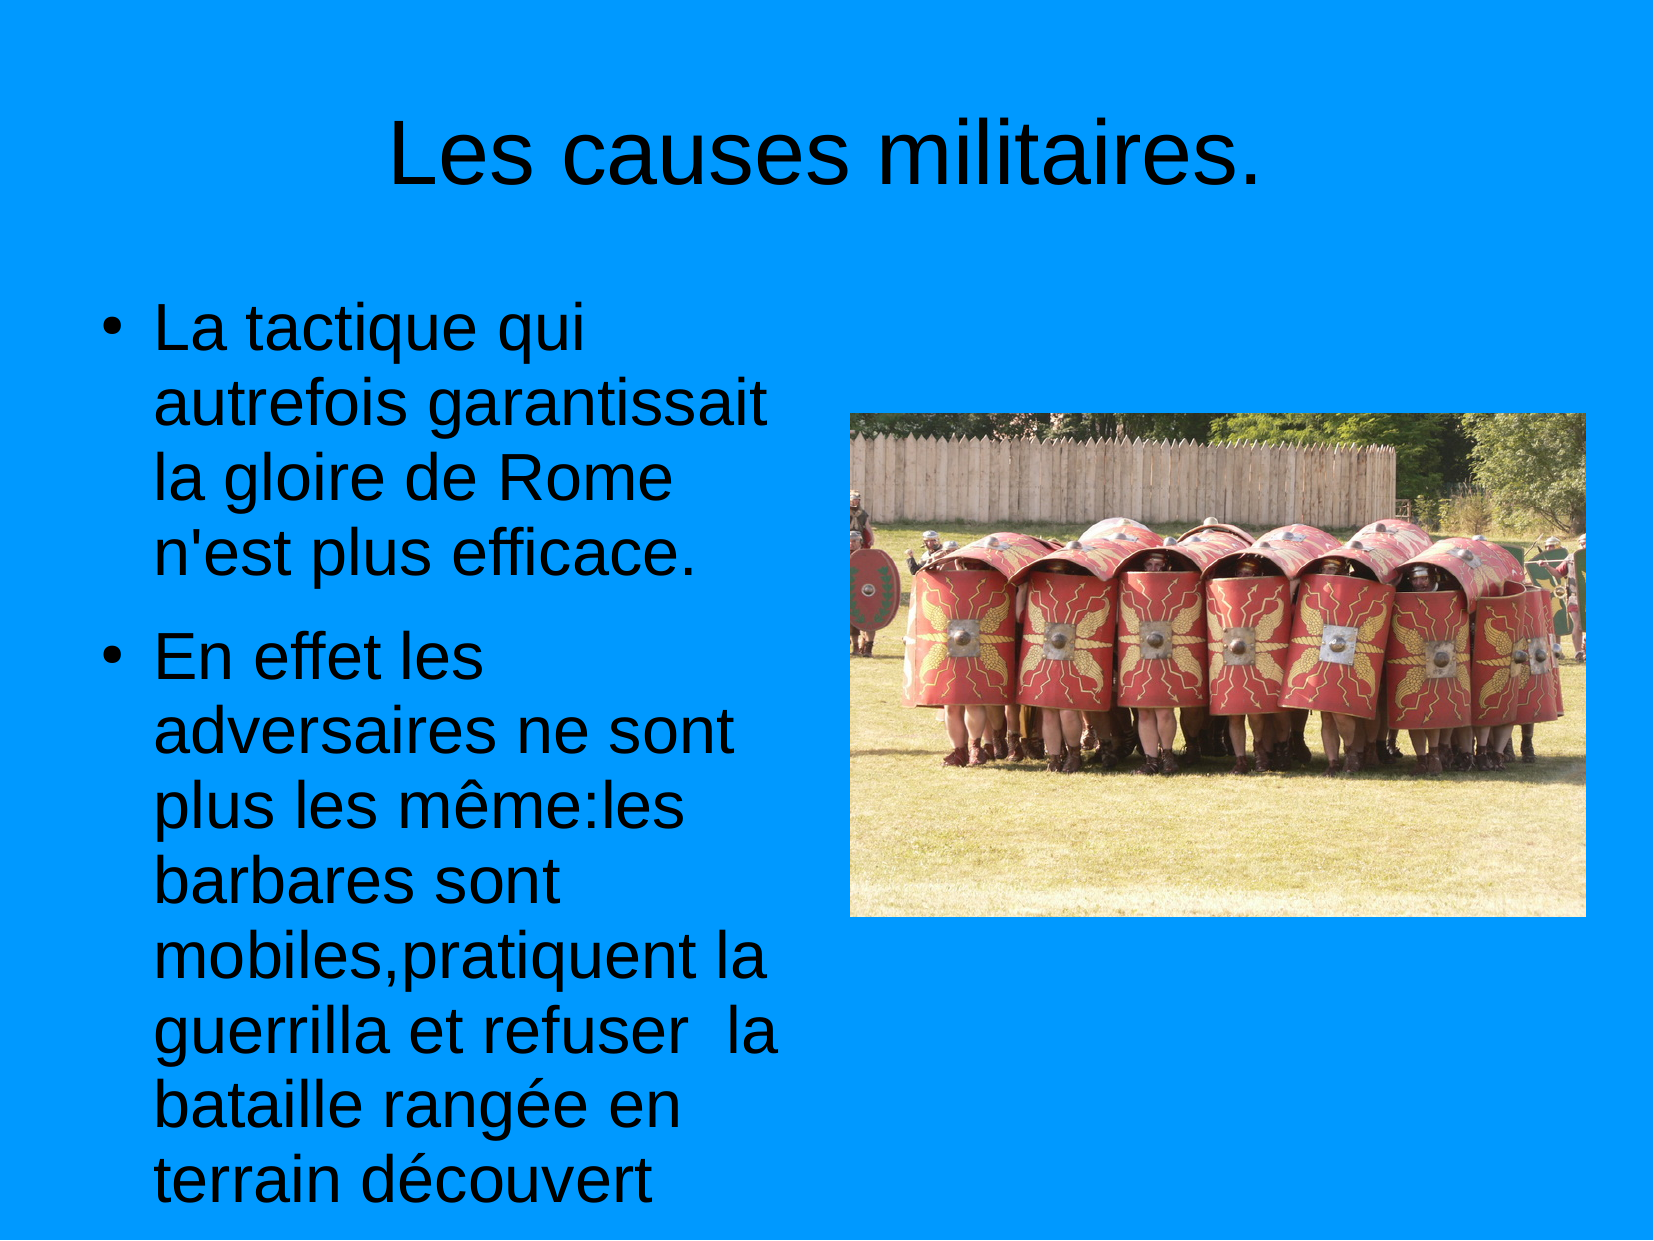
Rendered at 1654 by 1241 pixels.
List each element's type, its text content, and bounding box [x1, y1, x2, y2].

title Les causes militaires. [82, 49, 1571, 257]
list La tactique qui autrefois garantissait la gloire de Rome n'est plus efficace. En effet les adversaires ne sont plus les même:les barbares sont mobiles,pratiquent la guerrilla et refuser la bataille rangée en terrain découvert [82, 290, 809, 1217]
chart [845, 290, 1572, 1109]
picture [850, 413, 1586, 917]
